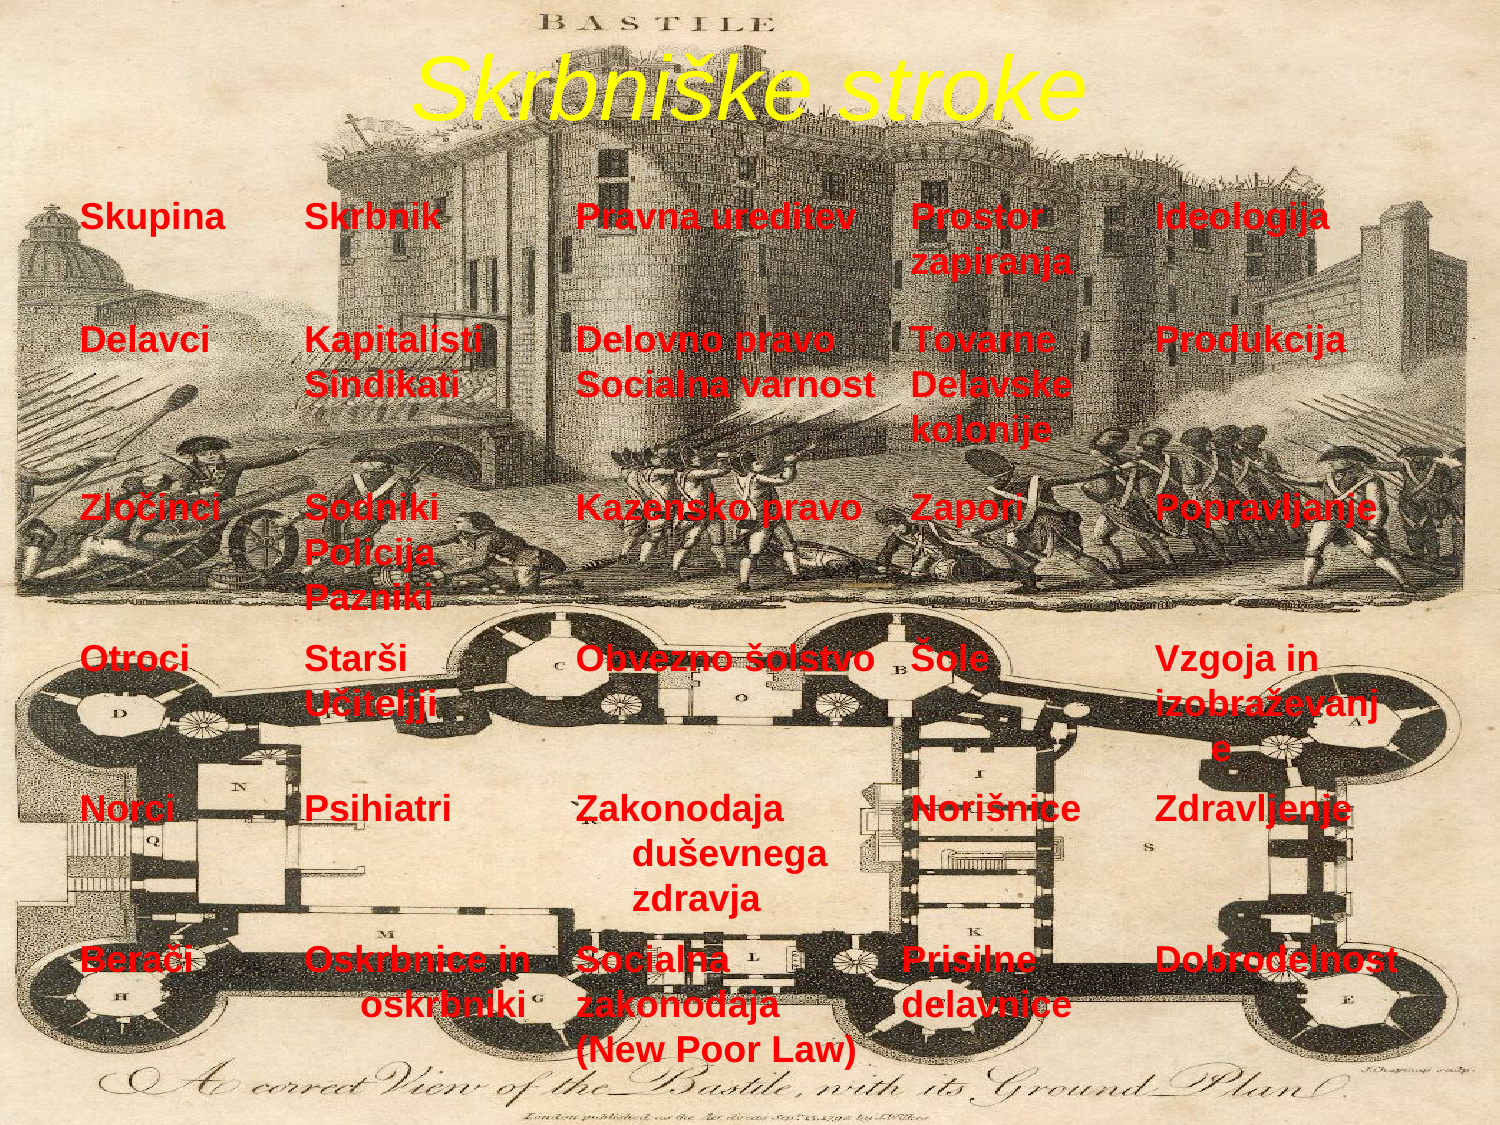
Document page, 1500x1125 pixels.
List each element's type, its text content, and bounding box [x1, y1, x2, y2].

table_cell Otroci [65, 626, 289, 777]
table_cell Zakonodaja duševnega zdravja [561, 777, 896, 927]
table_cell Dobrodelnost [1140, 927, 1415, 1077]
table_cell Prisilne delavnice [896, 927, 1140, 1077]
table_cell Kapitalisti Sindikati [289, 307, 561, 476]
table_cell Šole [896, 626, 1140, 777]
table_cell Norišnice [896, 777, 1140, 927]
table_header Pravna ureditev [561, 257, 896, 307]
table_cell Psihiatri [289, 777, 561, 927]
table_cell Zdravljenje [1140, 777, 1415, 927]
table_cell Popravljanje [1140, 476, 1415, 626]
table_cell Delavci [65, 307, 289, 476]
table_cell Sodniki Policija Pazniki [289, 476, 561, 626]
table_cell Starši Učiteljji [289, 626, 561, 777]
table_header Prostor zapiranja [896, 257, 1140, 307]
table_cell Obvezno šolstvo [561, 626, 896, 777]
table_cell Socialna zakonodaja (New Poor Law) [561, 927, 896, 1077]
picture [0, 0, 1500, 1125]
table_cell Delovno pravo Socialna varnost [561, 307, 896, 476]
table_header Ideologija [1140, 257, 1415, 307]
title Skrbniške stroke [75, 21, 1426, 257]
table_header Skrbnik [289, 257, 561, 307]
table_cell Tovarne Delavske kolonije [896, 307, 1140, 476]
table_cell Zločinci [65, 476, 289, 626]
table_cell Oskrbnice in oskrbniki [289, 927, 561, 1077]
table_cell Kazensko pravo [561, 476, 896, 626]
table_cell Zapori [896, 476, 1140, 626]
table_cell Norci [65, 777, 289, 927]
table_cell Berači [65, 927, 289, 1077]
table_cell Vzgoja in izobraževanje [1140, 626, 1415, 777]
table_header Skupina [65, 185, 289, 307]
table_cell Produkcija [1140, 307, 1415, 476]
